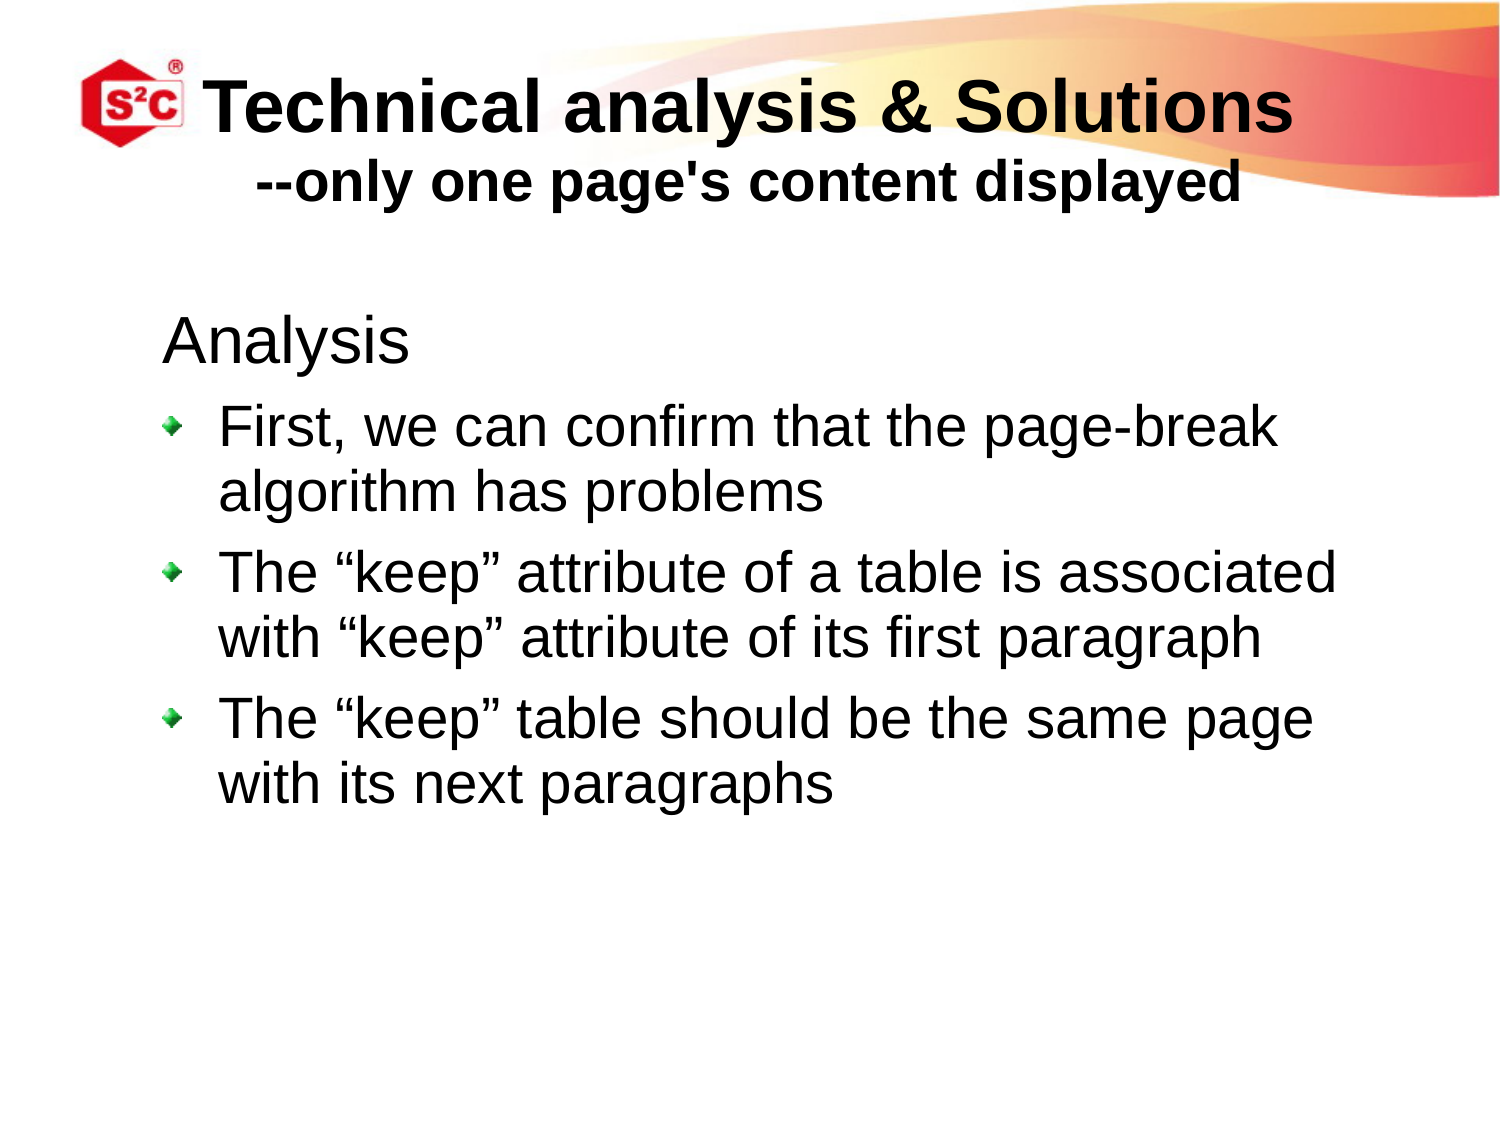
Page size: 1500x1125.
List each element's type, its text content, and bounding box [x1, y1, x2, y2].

picture [0, 0, 1500, 1125]
title Technical analysis & Solutions --only one page's content displayed [75, 44, 1425, 233]
list Analysis First, we can confirm that the page-break algorithm has problems The “keep” attribute of a table is associated with “keep” attribute of its first paragraph The “keep” table should be the same page with its next paragraphs [147, 295, 1359, 945]
